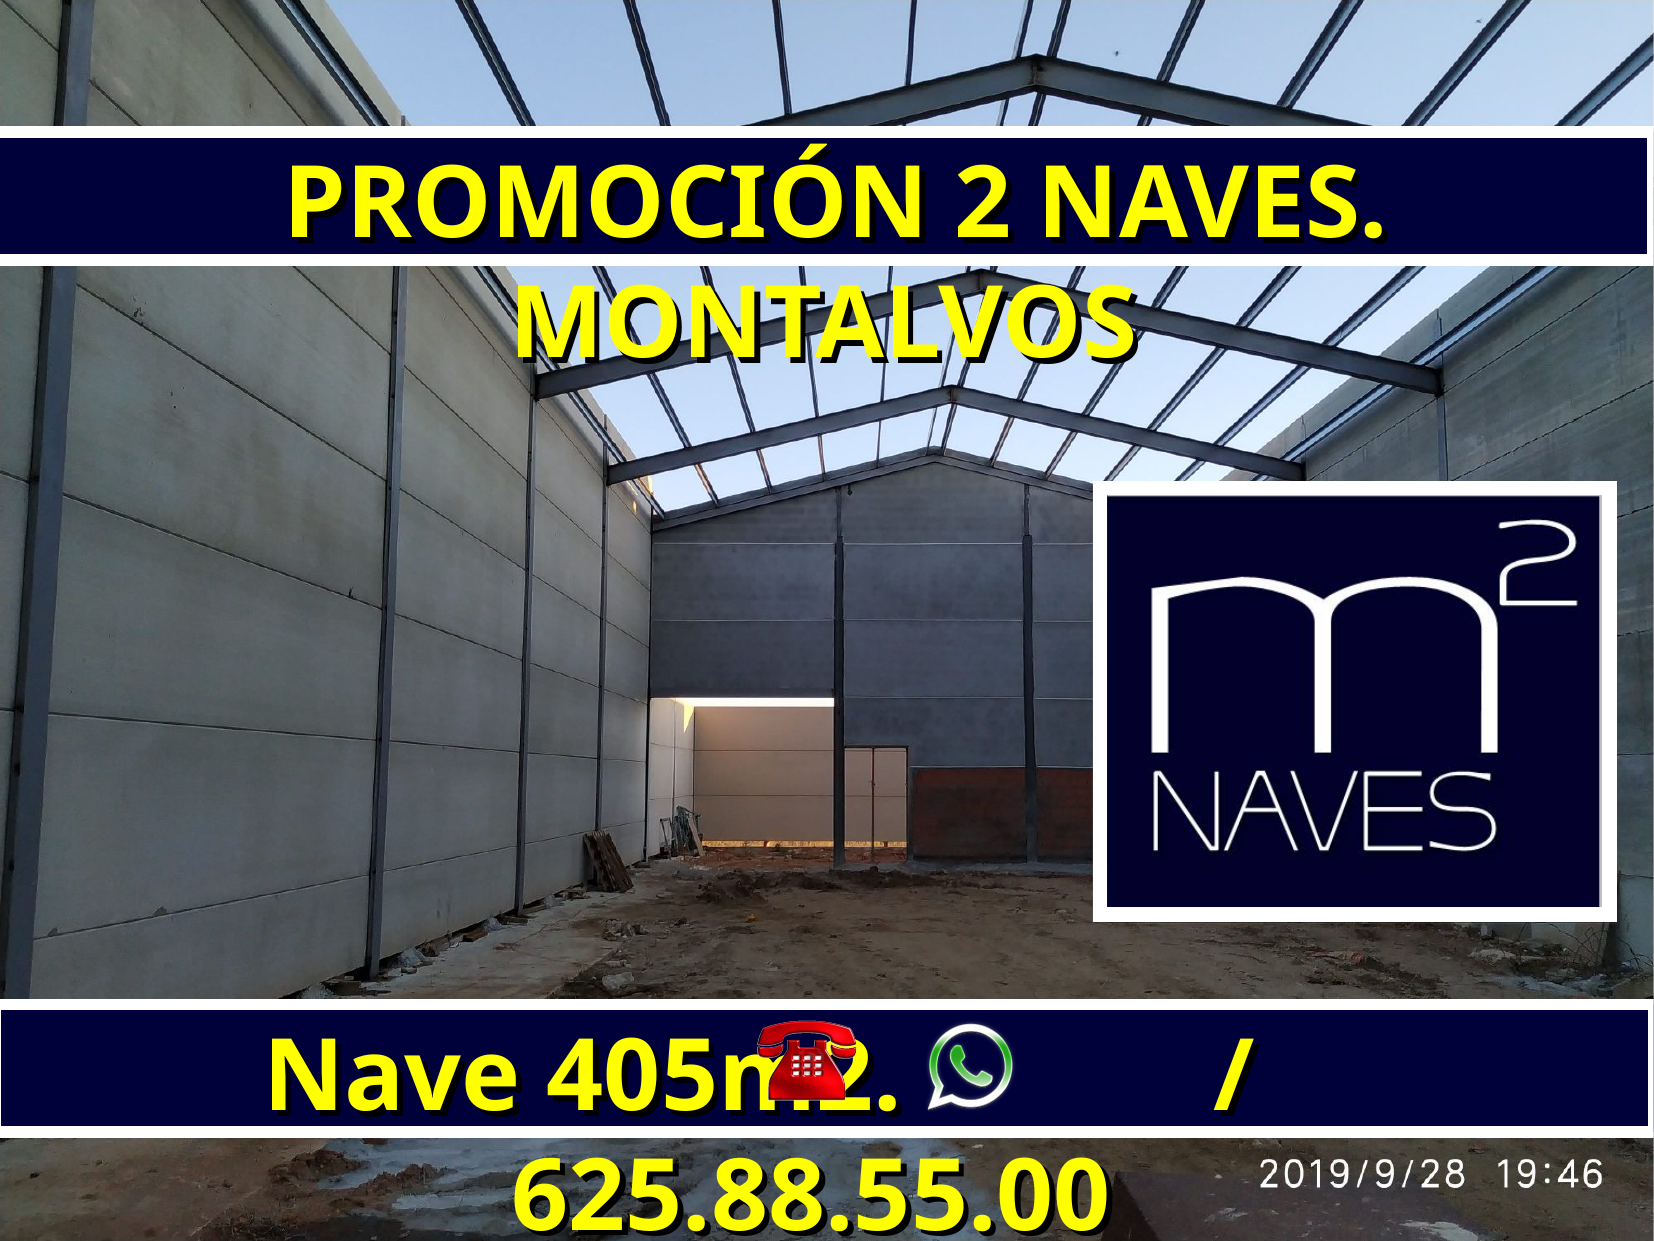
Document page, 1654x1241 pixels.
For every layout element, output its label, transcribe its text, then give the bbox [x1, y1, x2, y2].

title PROMOCIÓN 2 NAVES. MONTALVOS [0, 132, 1653, 260]
text_box Nave 405m2. / 625.88.55.00 [0, 1004, 1654, 1133]
picture [0, 266, 1654, 1127]
picture [886, 1019, 1054, 1114]
picture [0, 0, 1654, 126]
picture [0, 1138, 1654, 1241]
